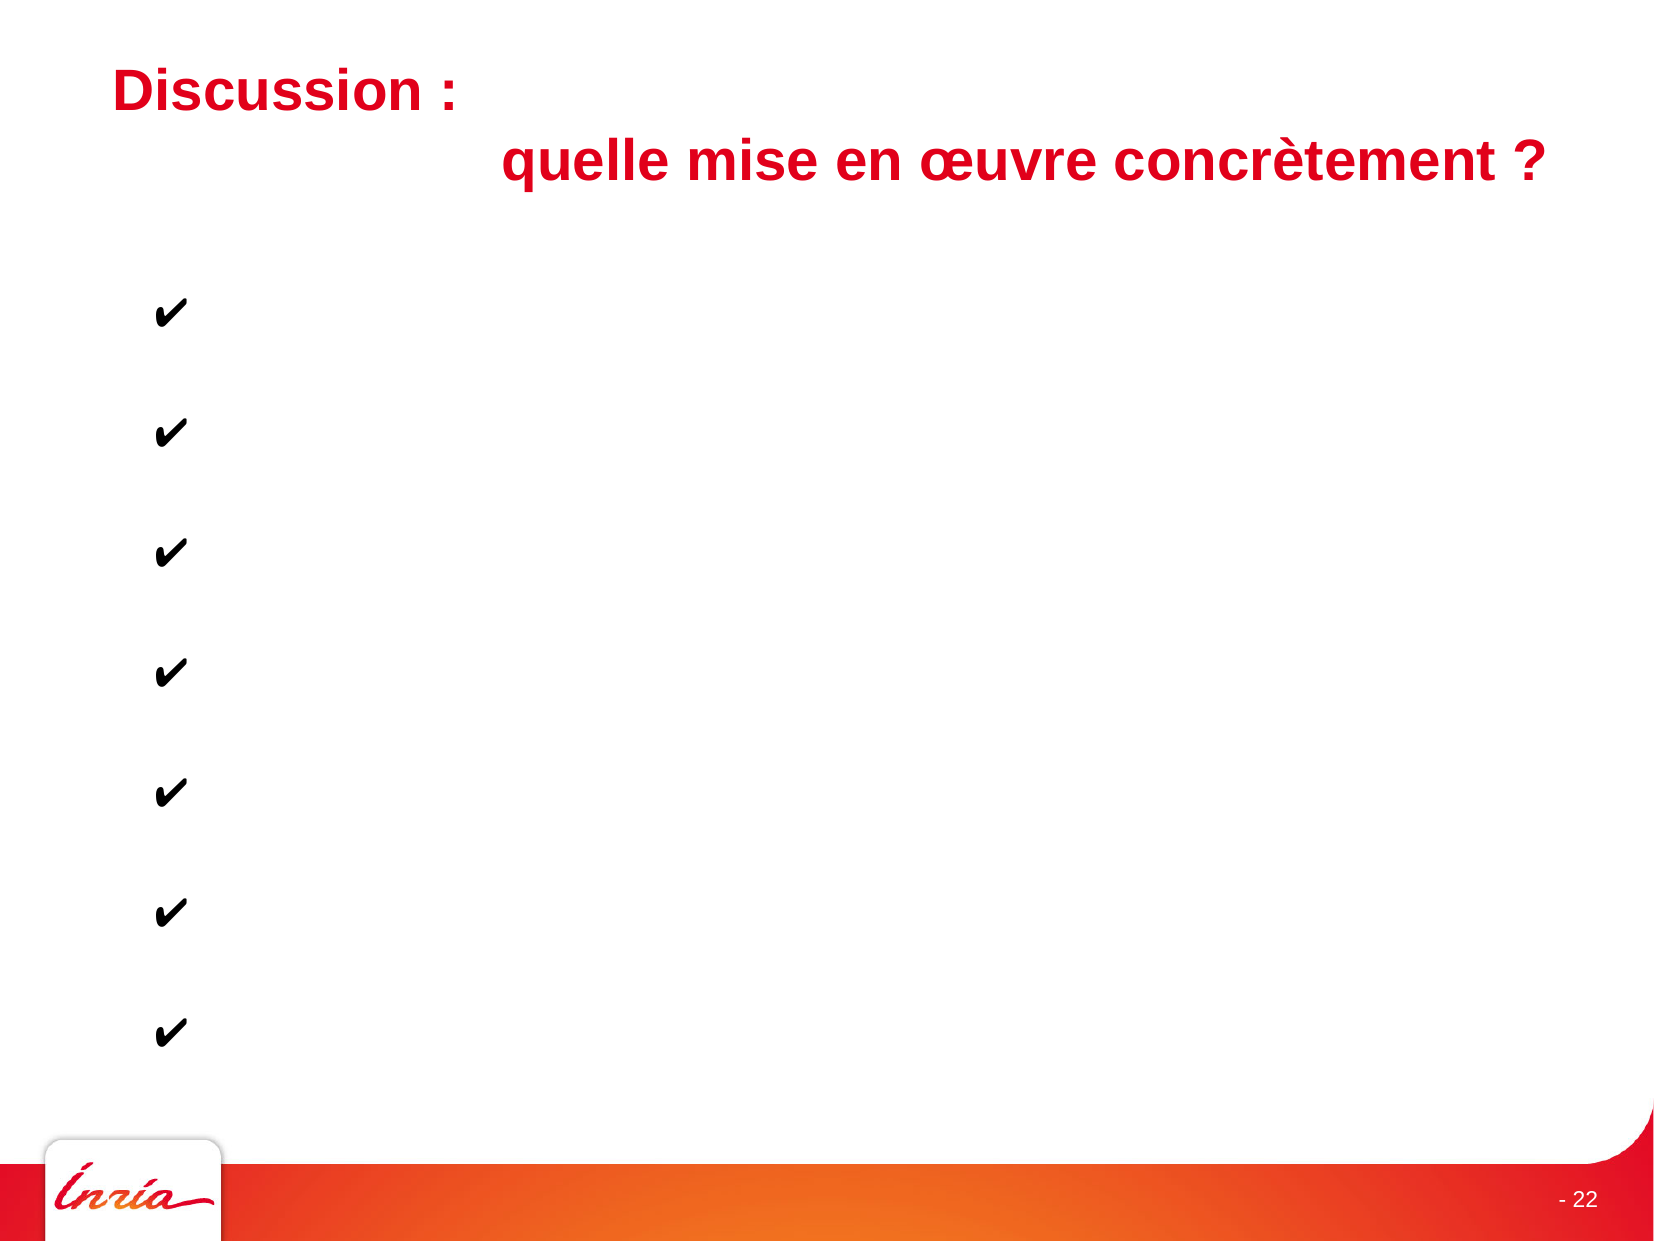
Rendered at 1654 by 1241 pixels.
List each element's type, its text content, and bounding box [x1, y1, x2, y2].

text_box [155, 225, 1613, 1088]
slide_number - <number> [1558, 1173, 1654, 1223]
picture [0, 0, 1654, 1241]
title Discussion : quelle mise en œuvre concrètement ? [112, 18, 1613, 226]
